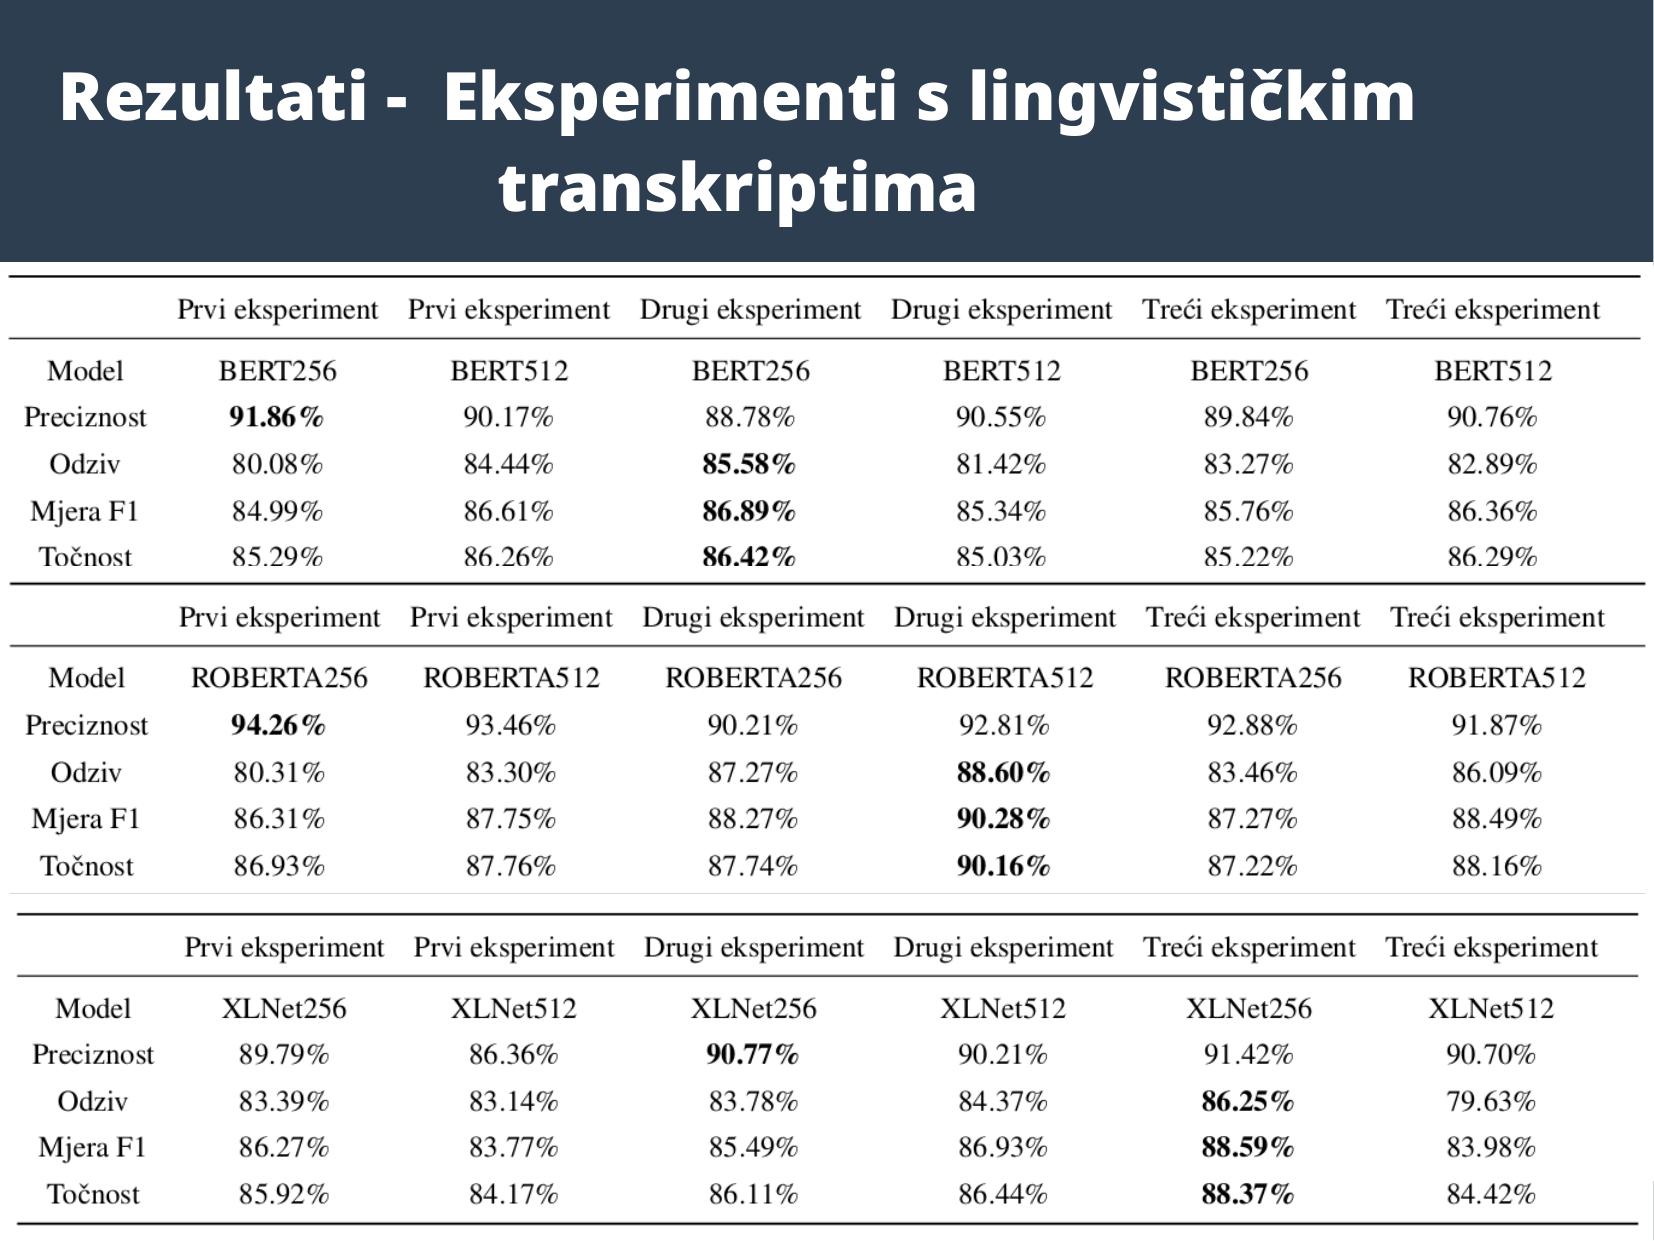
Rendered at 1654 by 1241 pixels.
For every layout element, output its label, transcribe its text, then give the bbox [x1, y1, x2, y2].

title Rezultati - Eksperimenti s lingvističkim transkriptima [59, 49, 1595, 207]
picture [0, 262, 1654, 1241]
